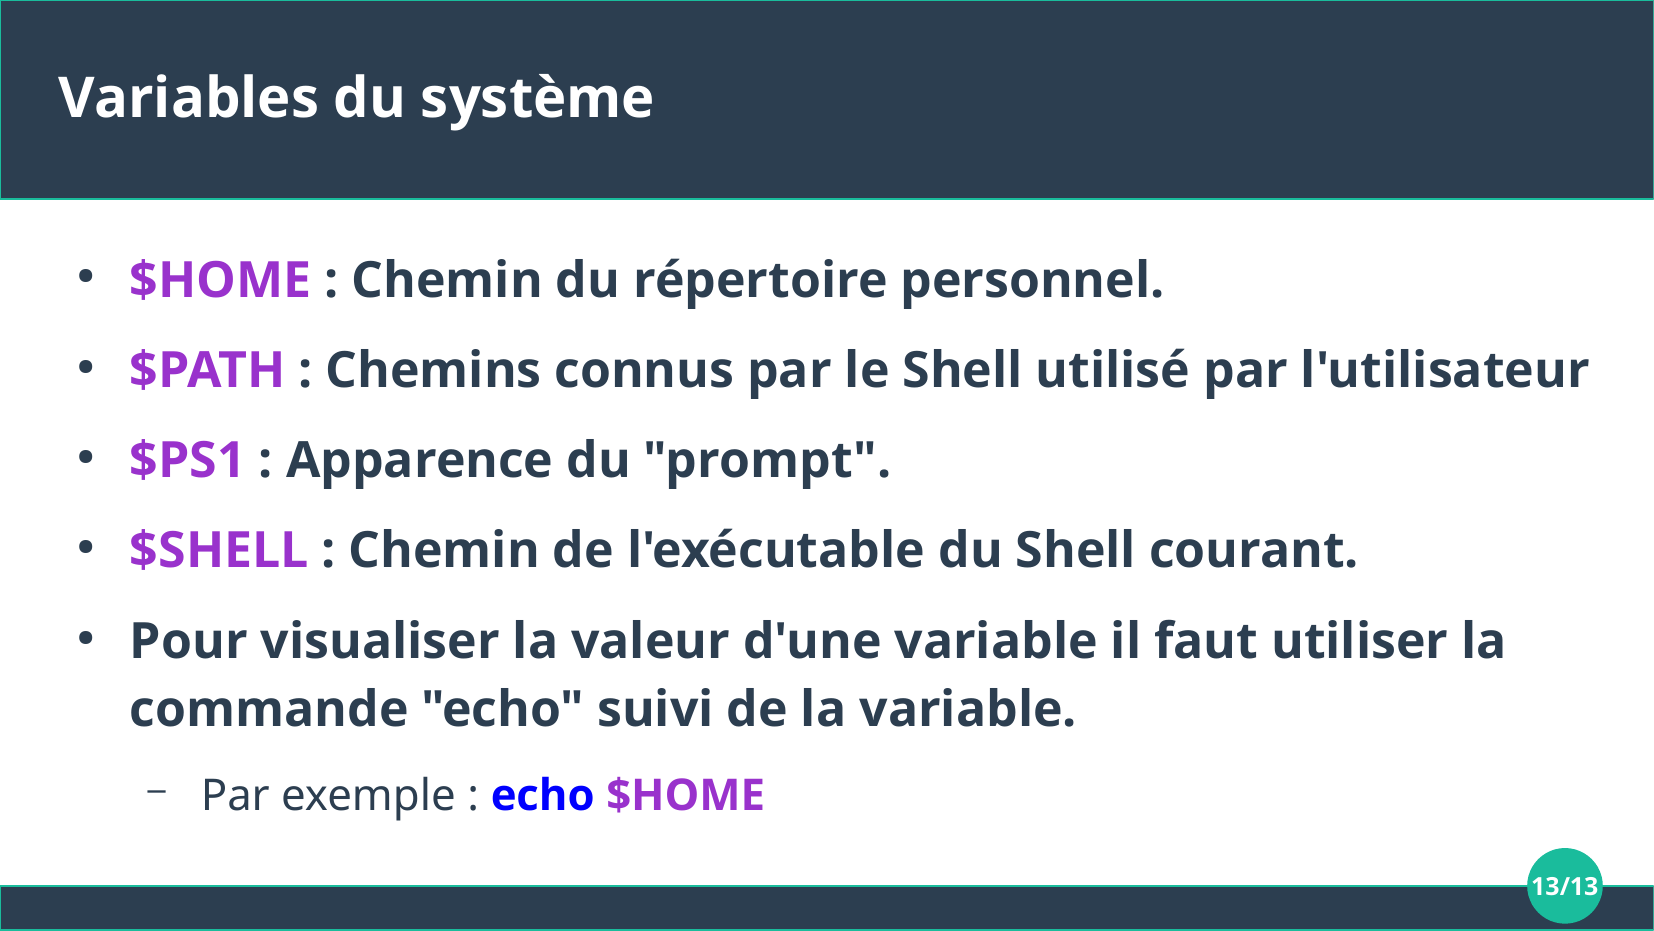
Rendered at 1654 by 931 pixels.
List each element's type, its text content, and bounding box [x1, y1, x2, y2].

title Variables du système [59, 37, 1595, 155]
list $HOME : Chemin du répertoire personnel. $PATH : Chemins connus par le Shell utilisé par l'utilisateur $PS1 : Apparence du "prompt". $SHELL : Chemin de l'exécutable du Shell courant. Pour visualiser la valeur d'une variable il faut utiliser la commande "echo" suivi de la variable. Par exemple : echo $HOME [59, 243, 1595, 864]
